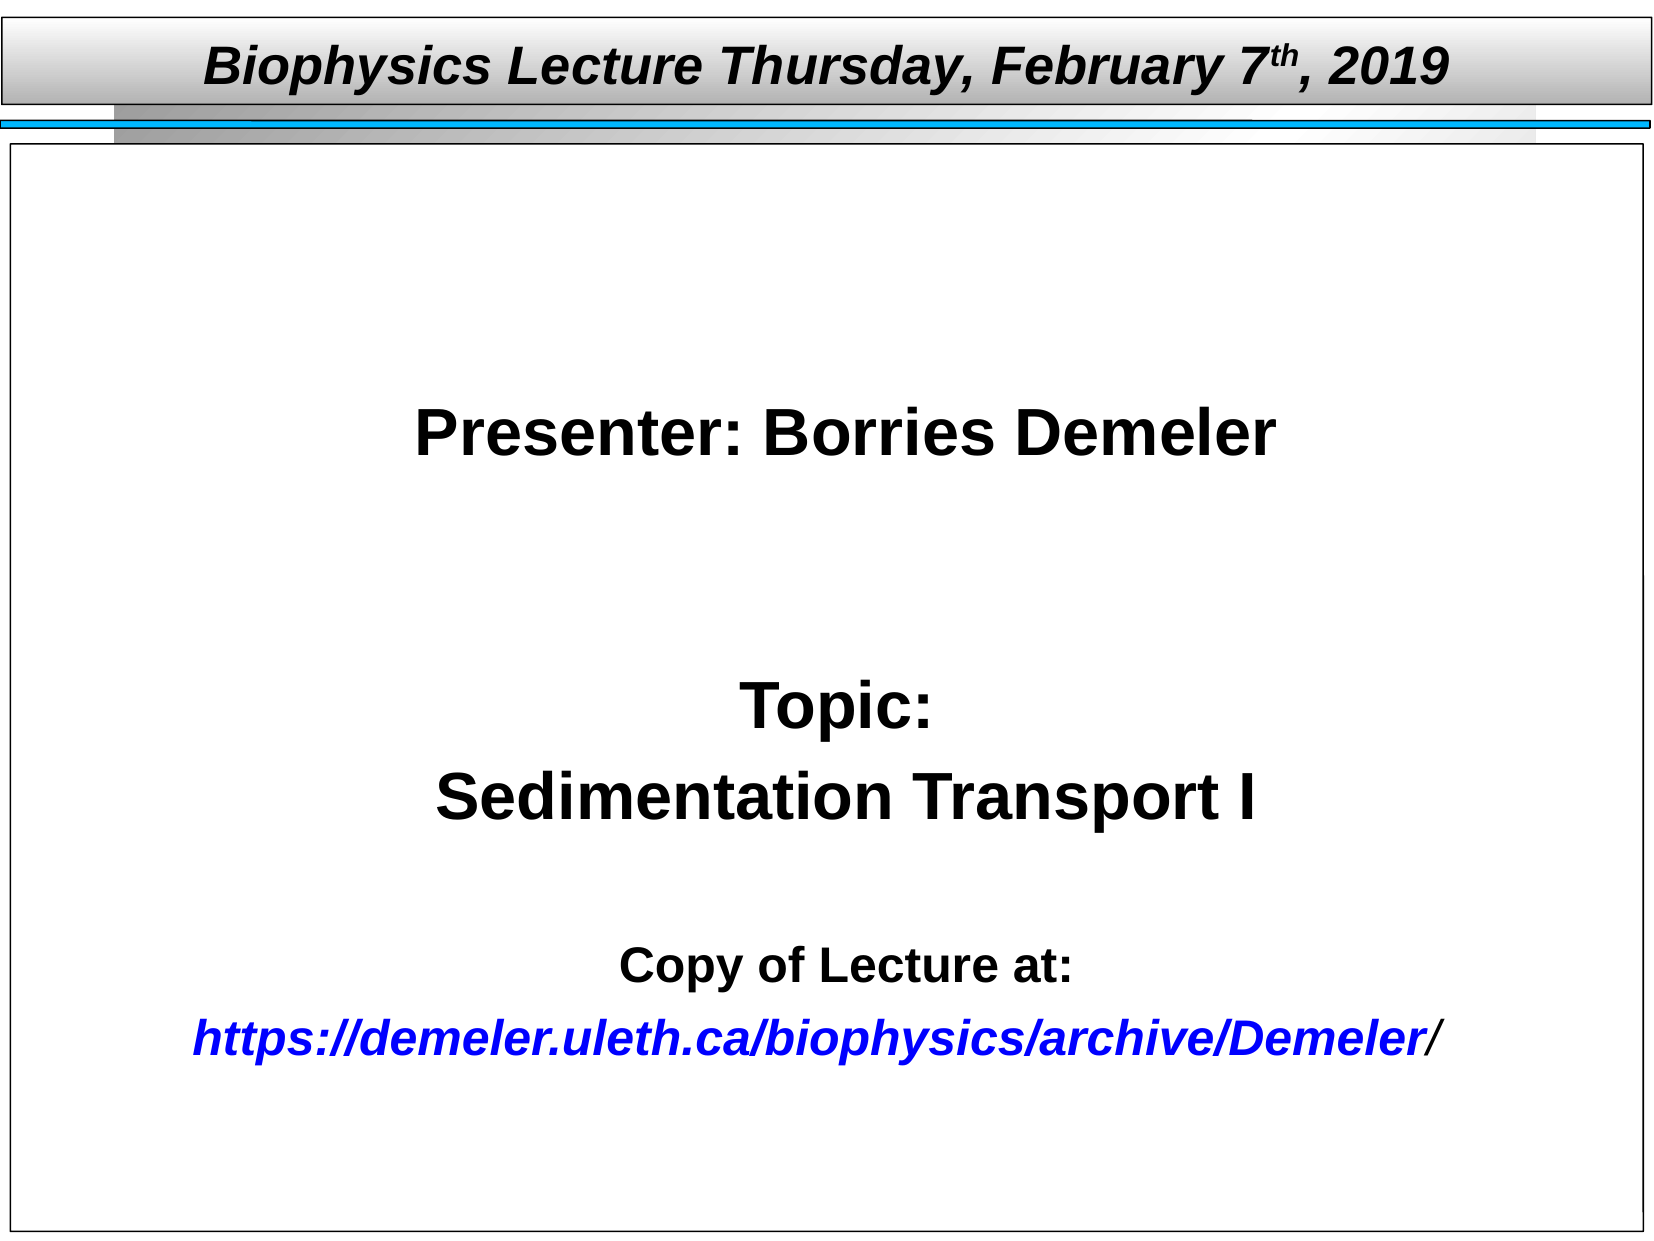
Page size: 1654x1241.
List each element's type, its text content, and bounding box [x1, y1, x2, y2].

text_box Presenter: Borries Demeler Topic: Sedimentation Transport I Copy of Lecture at: [78, 203, 1615, 1088]
text_box [0, 120, 1651, 129]
text_box https://demeler.uleth.ca/biophysics/archive/Demeler/ [177, 1002, 1477, 1129]
text_box Biophysics Lecture Thursday, February 7th, 2019 [1, 17, 1652, 105]
text_box [10, 143, 1644, 1232]
